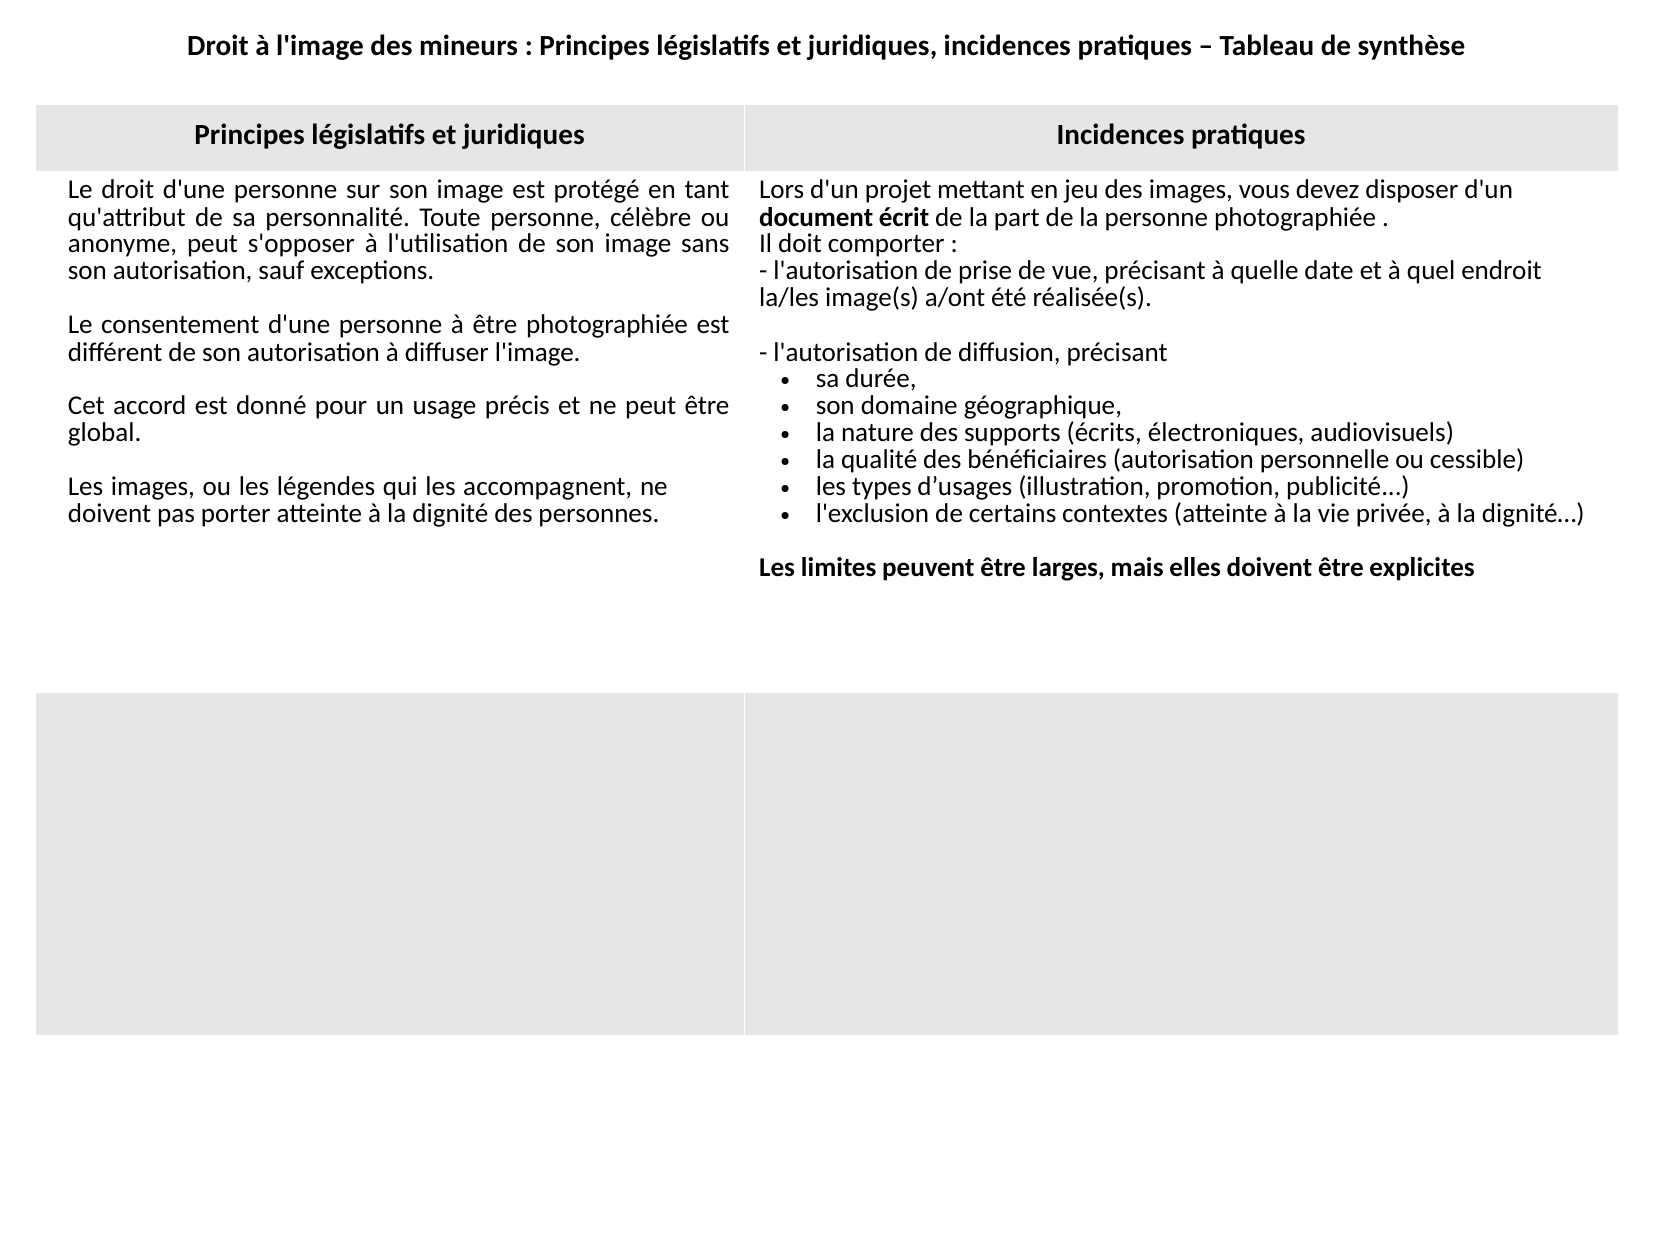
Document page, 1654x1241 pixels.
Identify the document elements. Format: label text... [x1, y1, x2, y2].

table_cell Incidences pratiques [745, 105, 1618, 171]
table_cell Principes législatifs et juridiques [36, 105, 744, 171]
table_header Droit à l'image des mineurs : Principes législatifs et juridiques, incidences pratiques – Tableau de synthèse [36, 27, 1618, 104]
table_cell [745, 1036, 1618, 1193]
table_cell [36, 693, 744, 1035]
table_cell Le droit d'une personne sur son image est protégé en tant qu'attribut de sa personnalité. Toute personne, célèbre ou anonyme, peut s'opposer à l'utilisation de son image sans son autorisation, sauf exceptions. Le consentement d'une personne à être photographiée est différent de son autorisation à diffuser l'image. Cet accord est donné pour un usage précis et ne peut être global. Les images, ou les légendes qui les accompagnent, ne doivent pas porter atteinte à la dignité des personnes. [36, 172, 744, 692]
table_cell [36, 1036, 744, 1193]
table_cell Lors d'un projet mettant en jeu des images, vous devez disposer d'un document écrit de la part de la personne photographiée . Il doit comporter : - l'autorisation de prise de vue, précisant à quelle date et à quel endroit la/les image(s) a/ont été réalisée(s). - l'autorisation de diffusion, précisant sa durée, son domaine géographique, la nature des supports (écrits, électroniques, audiovisuels) la qualité des bénéficiaires (autorisation personnelle ou cessible) les types d’usages (illustration, promotion, publicité...) l'exclusion de certains contextes (atteinte à la vie privée, à la dignité…) Les limites peuvent être larges, mais elles doivent être explicites [745, 172, 1618, 692]
table_cell [745, 693, 1618, 1035]
